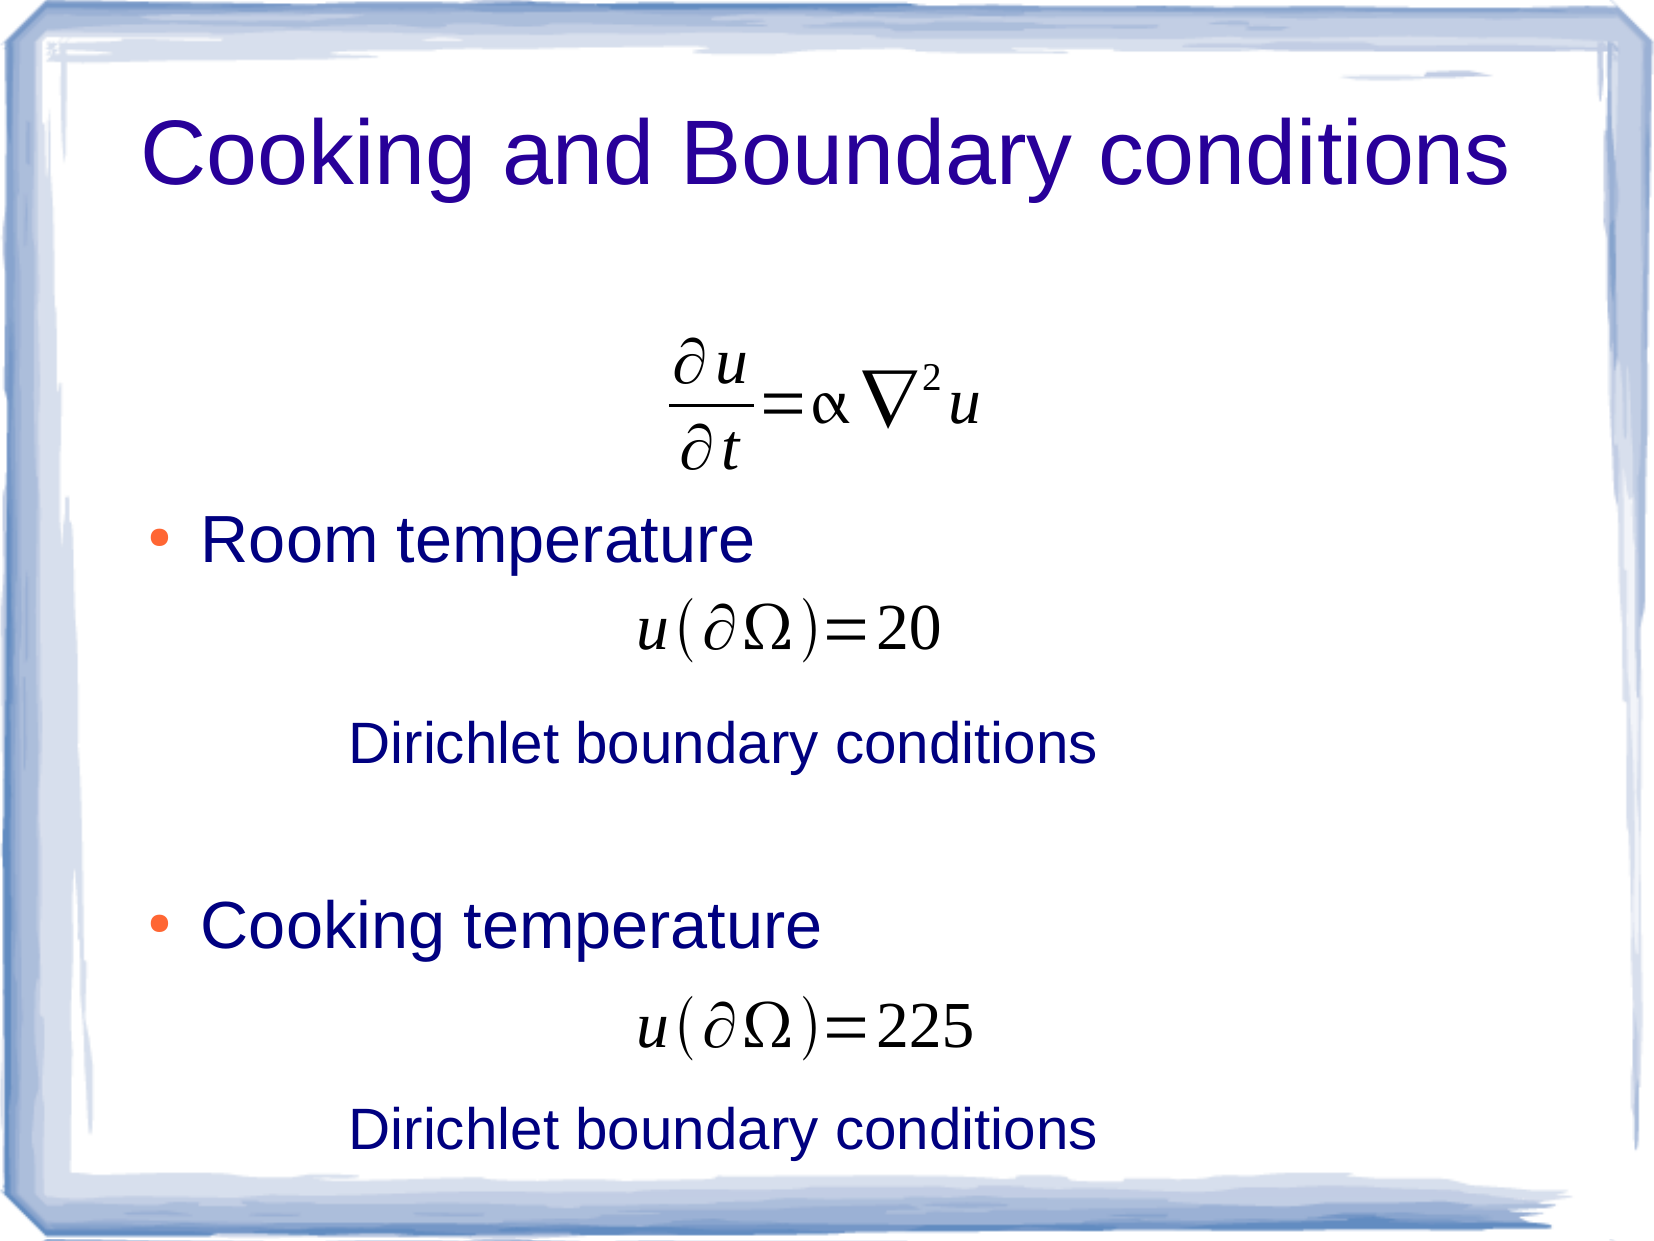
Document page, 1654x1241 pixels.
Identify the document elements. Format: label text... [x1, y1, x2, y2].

chart [649, 324, 997, 485]
title Cooking and Boundary conditions [82, 49, 1571, 257]
chart [620, 590, 958, 666]
chart [620, 988, 991, 1063]
picture [0, 0, 1654, 1241]
list Room temperature Dirichlet boundary conditions Cooking temperature Dirichlet boundary conditions [112, 501, 1565, 1161]
